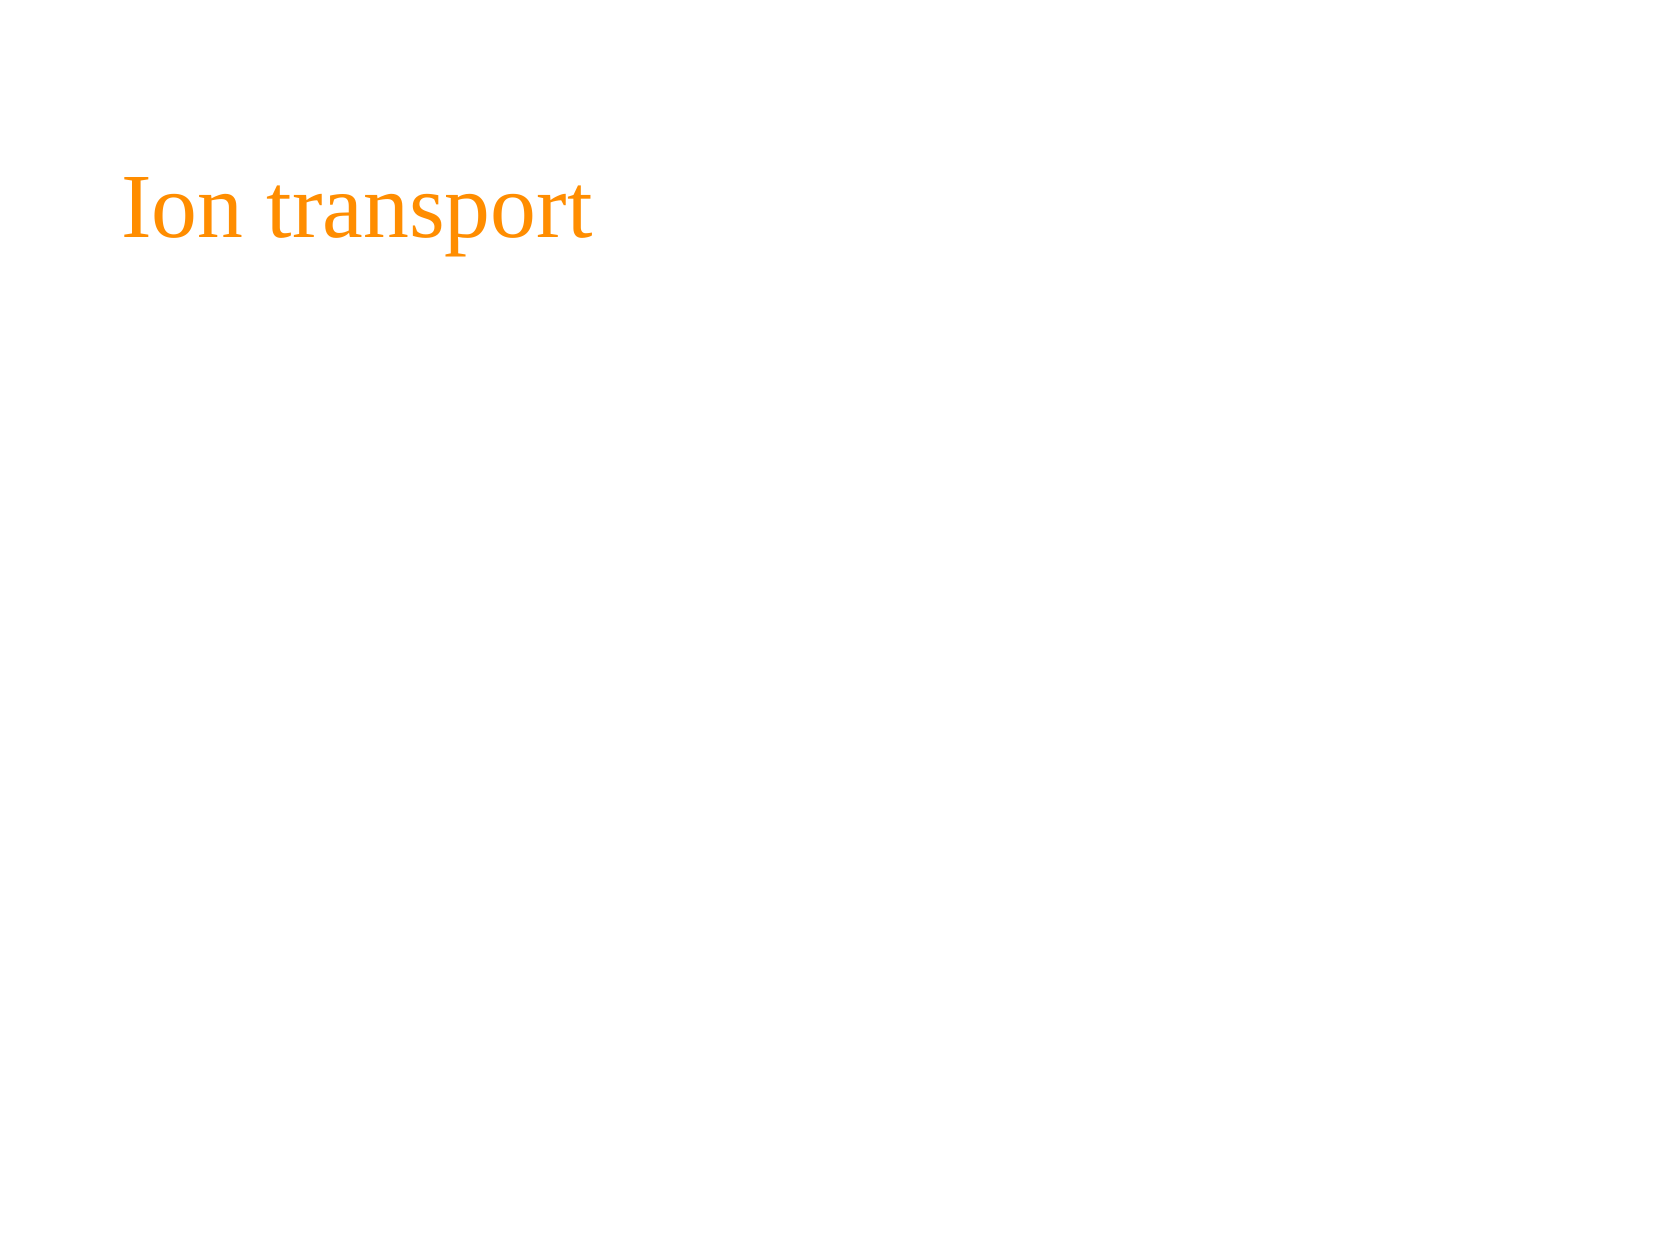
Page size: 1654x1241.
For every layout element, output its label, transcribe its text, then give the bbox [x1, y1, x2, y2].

title Ion transport [121, 102, 1534, 311]
